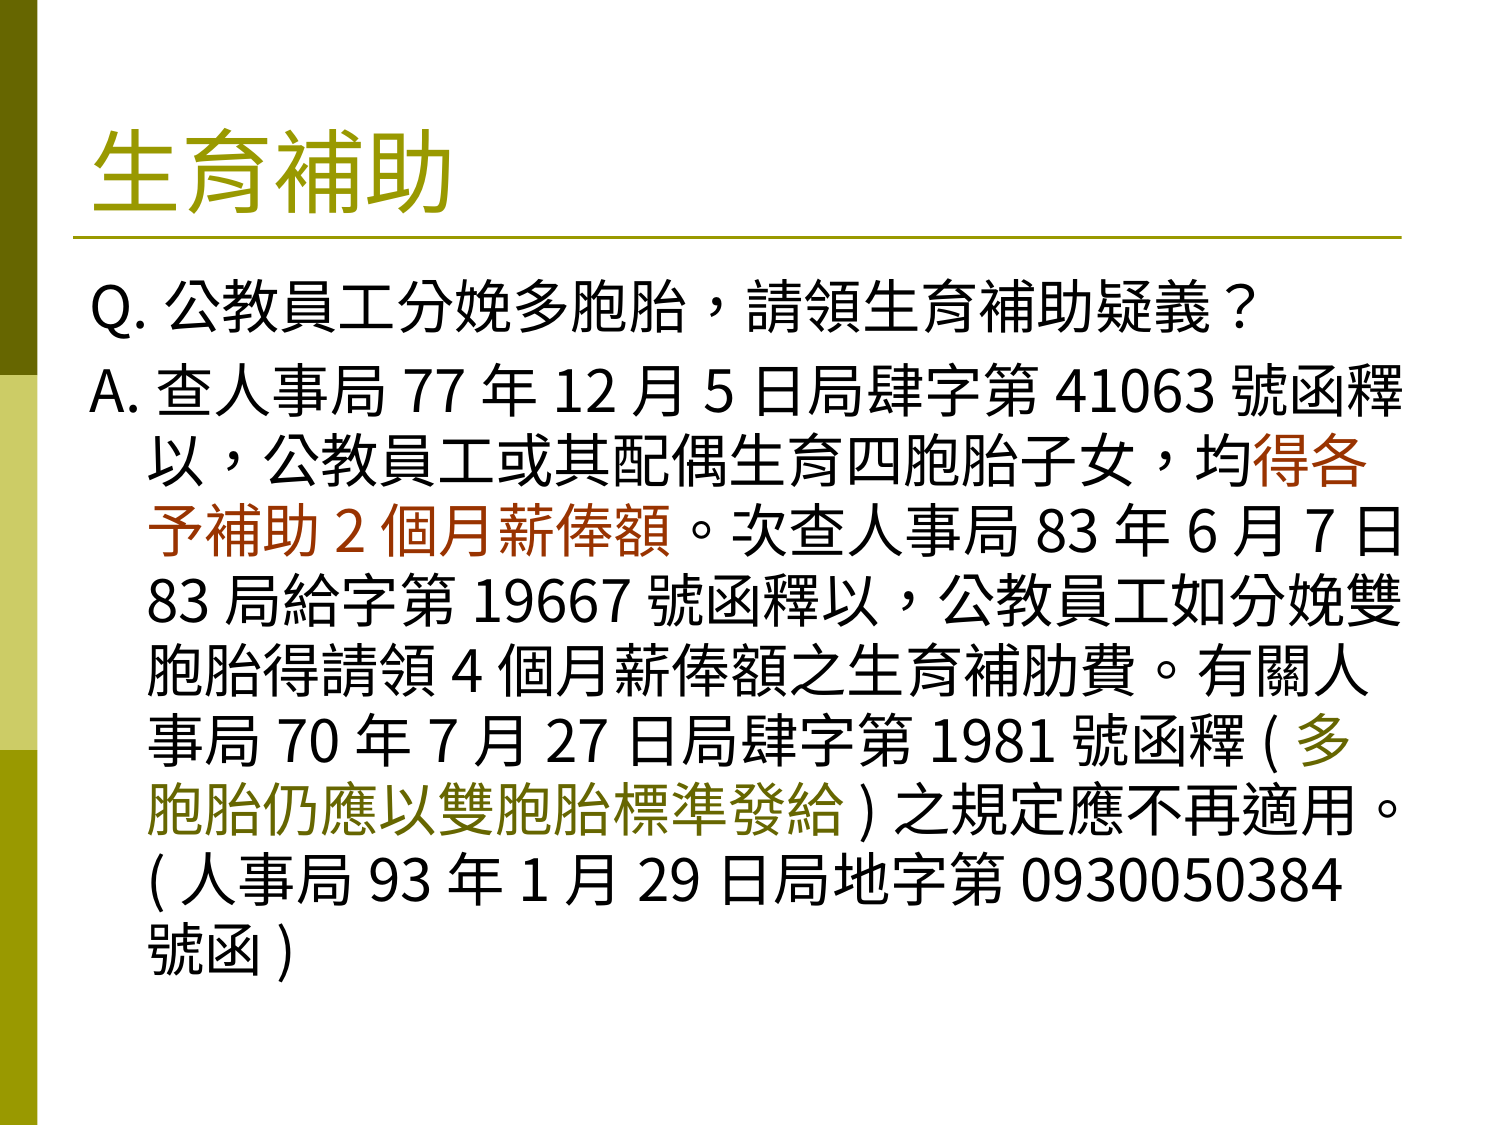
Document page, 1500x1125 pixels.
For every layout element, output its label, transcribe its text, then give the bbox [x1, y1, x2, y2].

list Q.公教員工分娩多胞胎，請領生育補助疑義？ A.查人事局77年12月5日局肆字第41063號函釋以，公教員工或其配偶生育四胞胎子女，均得各予補助2個月薪俸額。次查人事局83年6月7日83局給字第19667號函釋以，公教員工如分娩雙胞胎得請領4個月薪俸額之生育補肋費。有關人事局70年7月27日局肆字第1981號函釋(多胞胎仍應以雙胞胎標準發給)之規定應不再適用。(人事局93年1月29日局地字第0930050384號函) [75, 262, 1426, 1071]
title 生育補助 [75, 45, 1426, 233]
